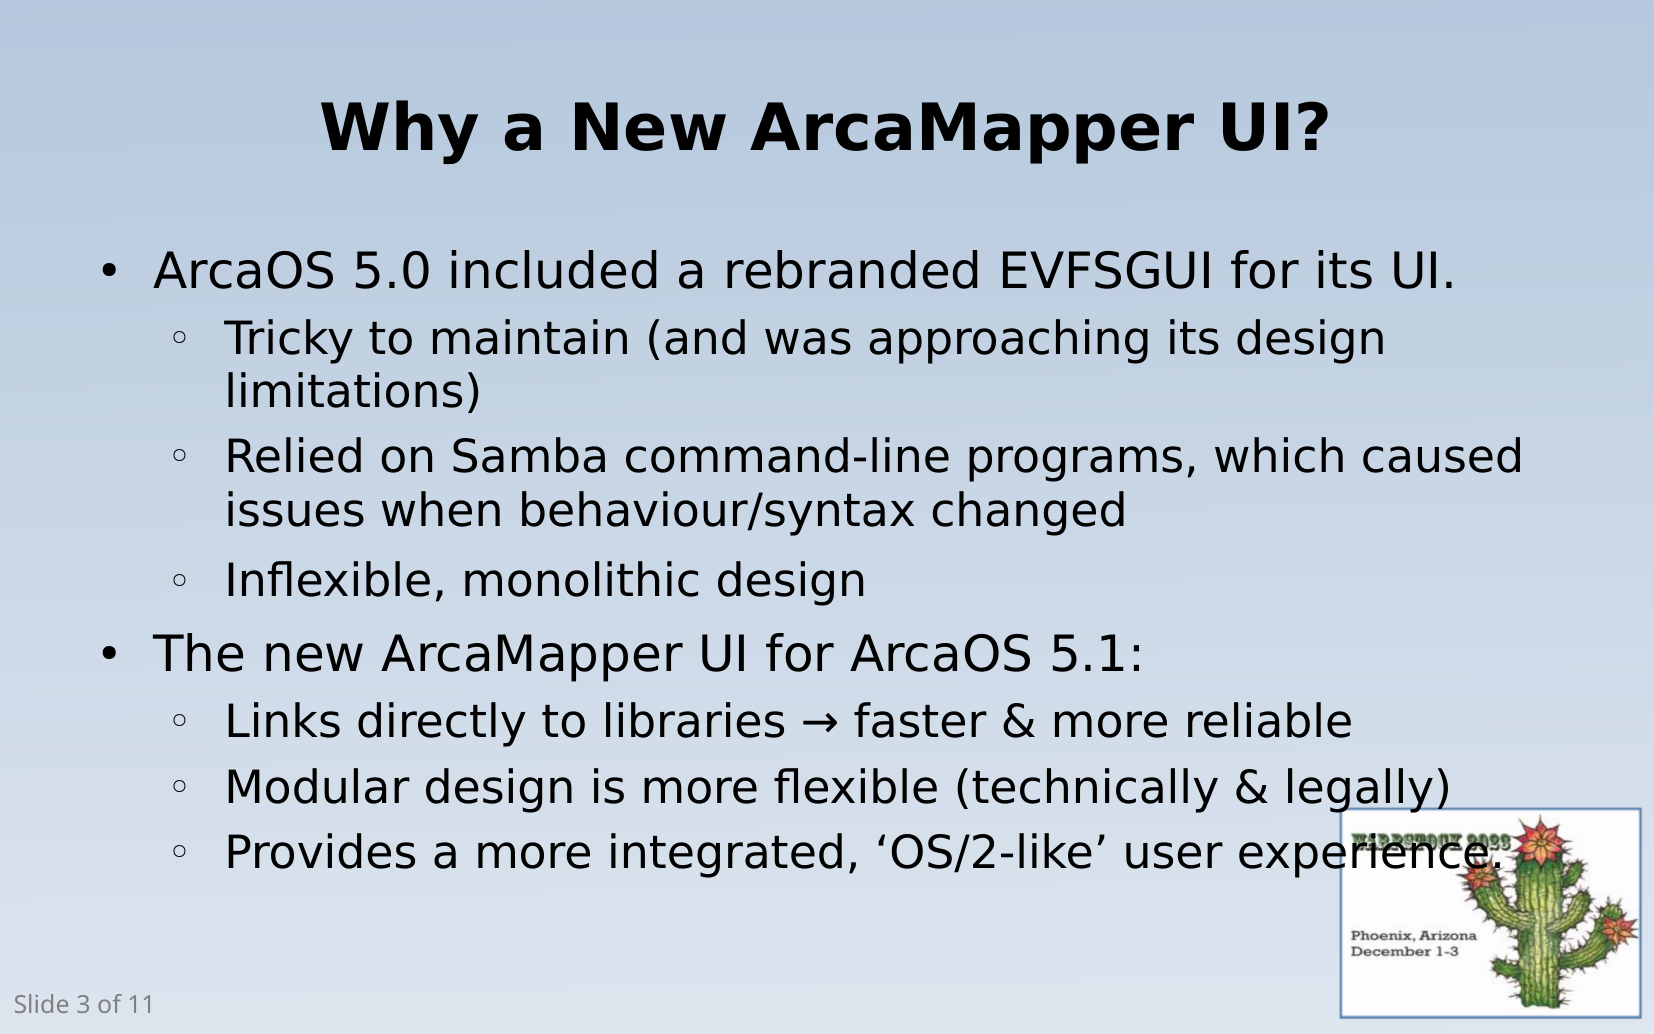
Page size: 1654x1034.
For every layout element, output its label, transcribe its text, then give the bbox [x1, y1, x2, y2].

picture [1343, 811, 1639, 1015]
title Why a New ArcaMapper UI? [82, 41, 1571, 214]
list ArcaOS 5.0 included a rebranded EVFSGUI for its UI. Tricky to maintain (and was approaching its design limitations) Relied on Samba command-line programs, which caused issues when behaviour/syntax changed Inflexible, monolithic design The new ArcaMapper UI for ArcaOS 5.1: Links directly to libraries → faster & more reliable Modular design is more flexible (technically & legally) Provides a more integrated, ‘OS/2-like’ user experience. [82, 241, 1571, 888]
